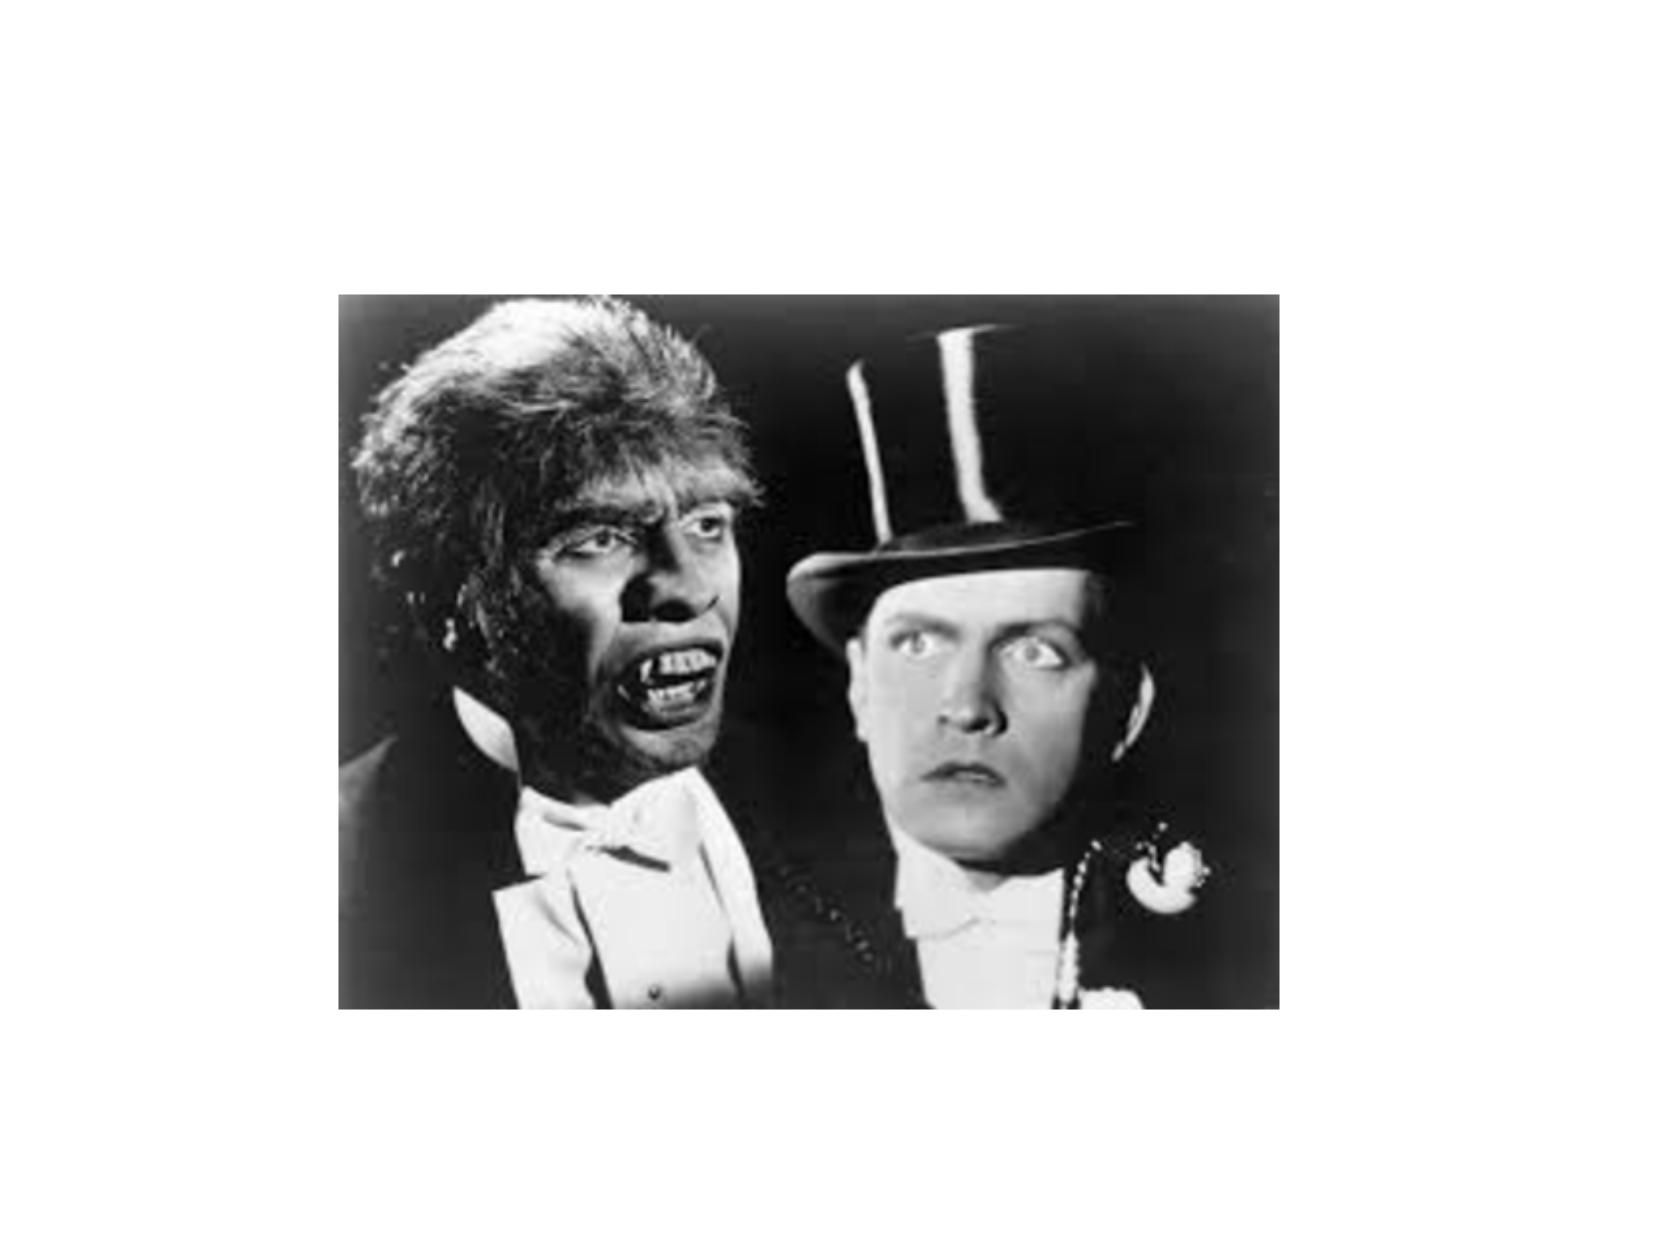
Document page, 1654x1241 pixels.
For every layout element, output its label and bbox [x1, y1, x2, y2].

picture [325, 285, 1288, 1016]
